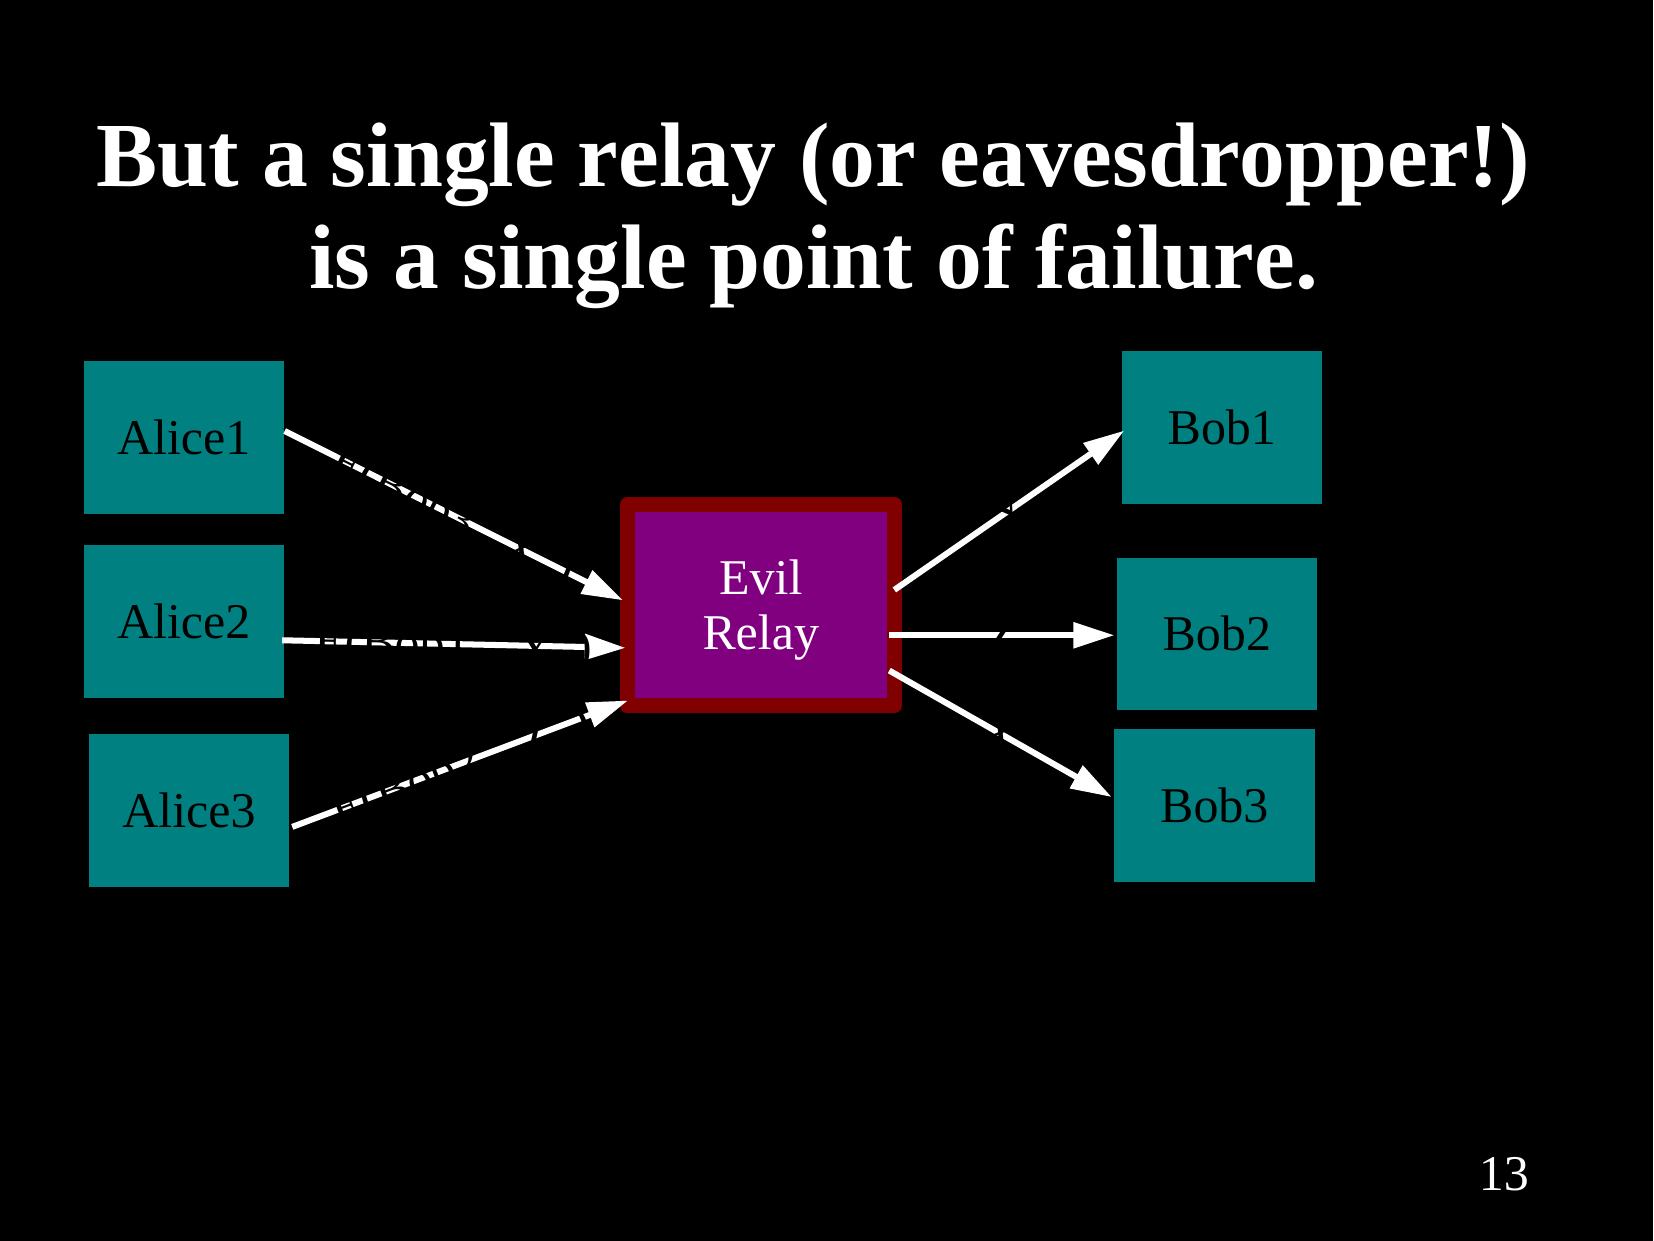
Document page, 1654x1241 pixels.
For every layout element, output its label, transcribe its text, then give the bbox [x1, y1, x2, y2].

text_box Alice2 [83, 544, 285, 699]
text_box Alice1 [83, 360, 285, 515]
text_box Bob2 [1116, 557, 1318, 711]
title But a single relay (or eavesdropper!) is a single point of failure. [96, 86, 1534, 327]
text_box Evil Relay [627, 504, 895, 706]
text_box Alice3 [88, 733, 290, 888]
text_box Bob3 [1113, 728, 1316, 883]
text_box Bob1 [1121, 350, 1323, 505]
